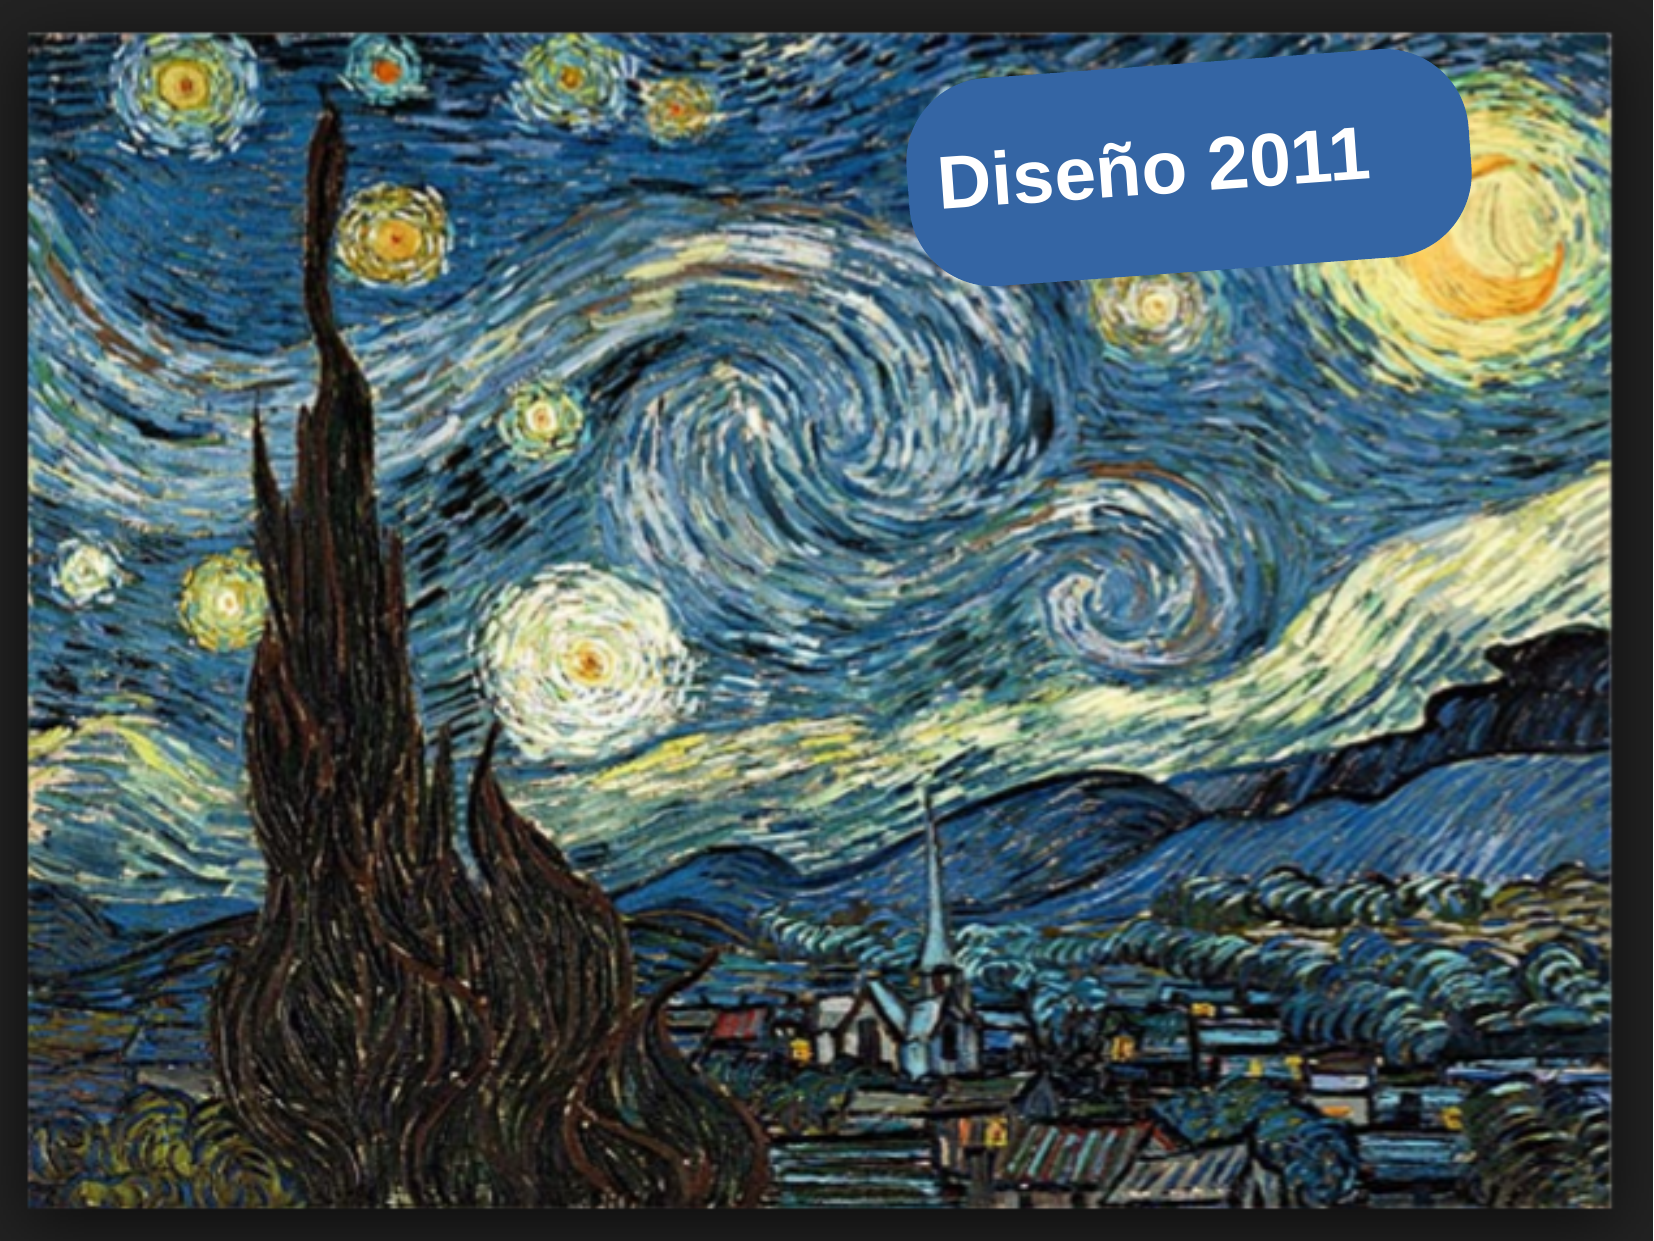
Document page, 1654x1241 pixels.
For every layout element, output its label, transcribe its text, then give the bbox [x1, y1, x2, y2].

picture [0, 0, 1653, 1241]
text_box Diseño 2011 [900, 43, 1478, 293]
